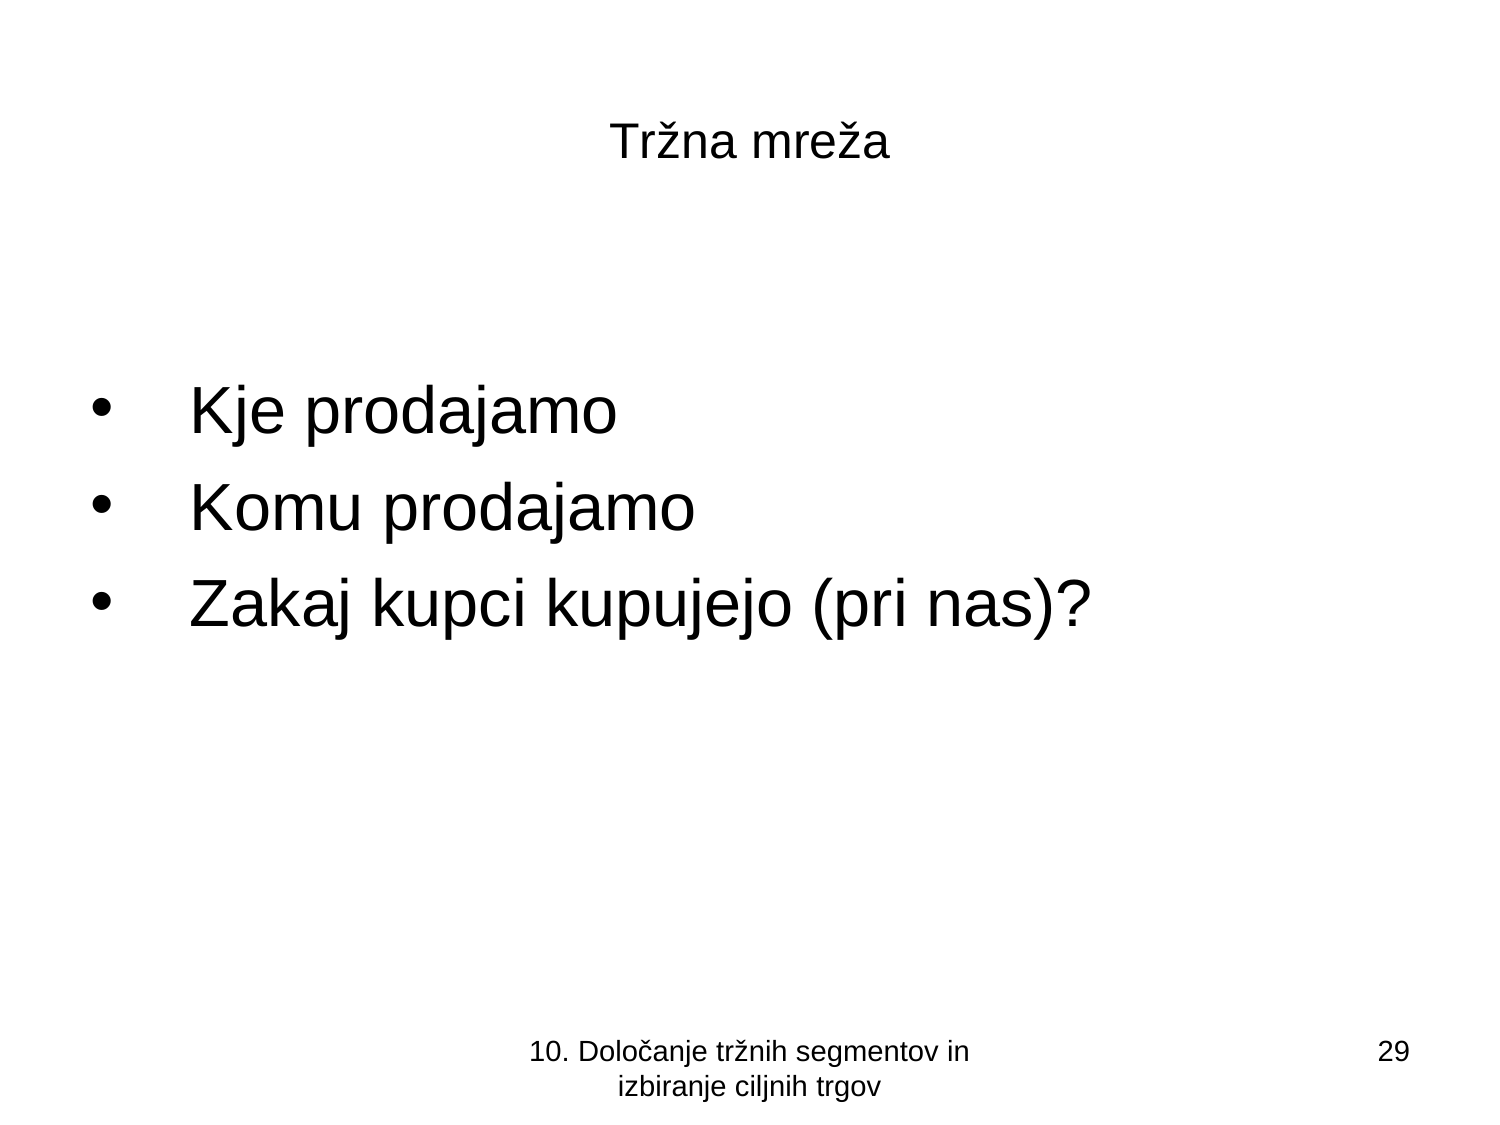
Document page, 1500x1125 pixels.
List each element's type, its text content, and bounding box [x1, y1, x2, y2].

text_box 10. Določanje tržnih segmentov in izbiranje ciljnih trgov [512, 1024, 988, 1103]
title Tržna mreža [75, 45, 1426, 233]
text_box <number> [1074, 1024, 1426, 1103]
list Kje prodajamo Komu prodajamo Zakaj kupci kupujejo (pri nas)? [75, 262, 1426, 1006]
